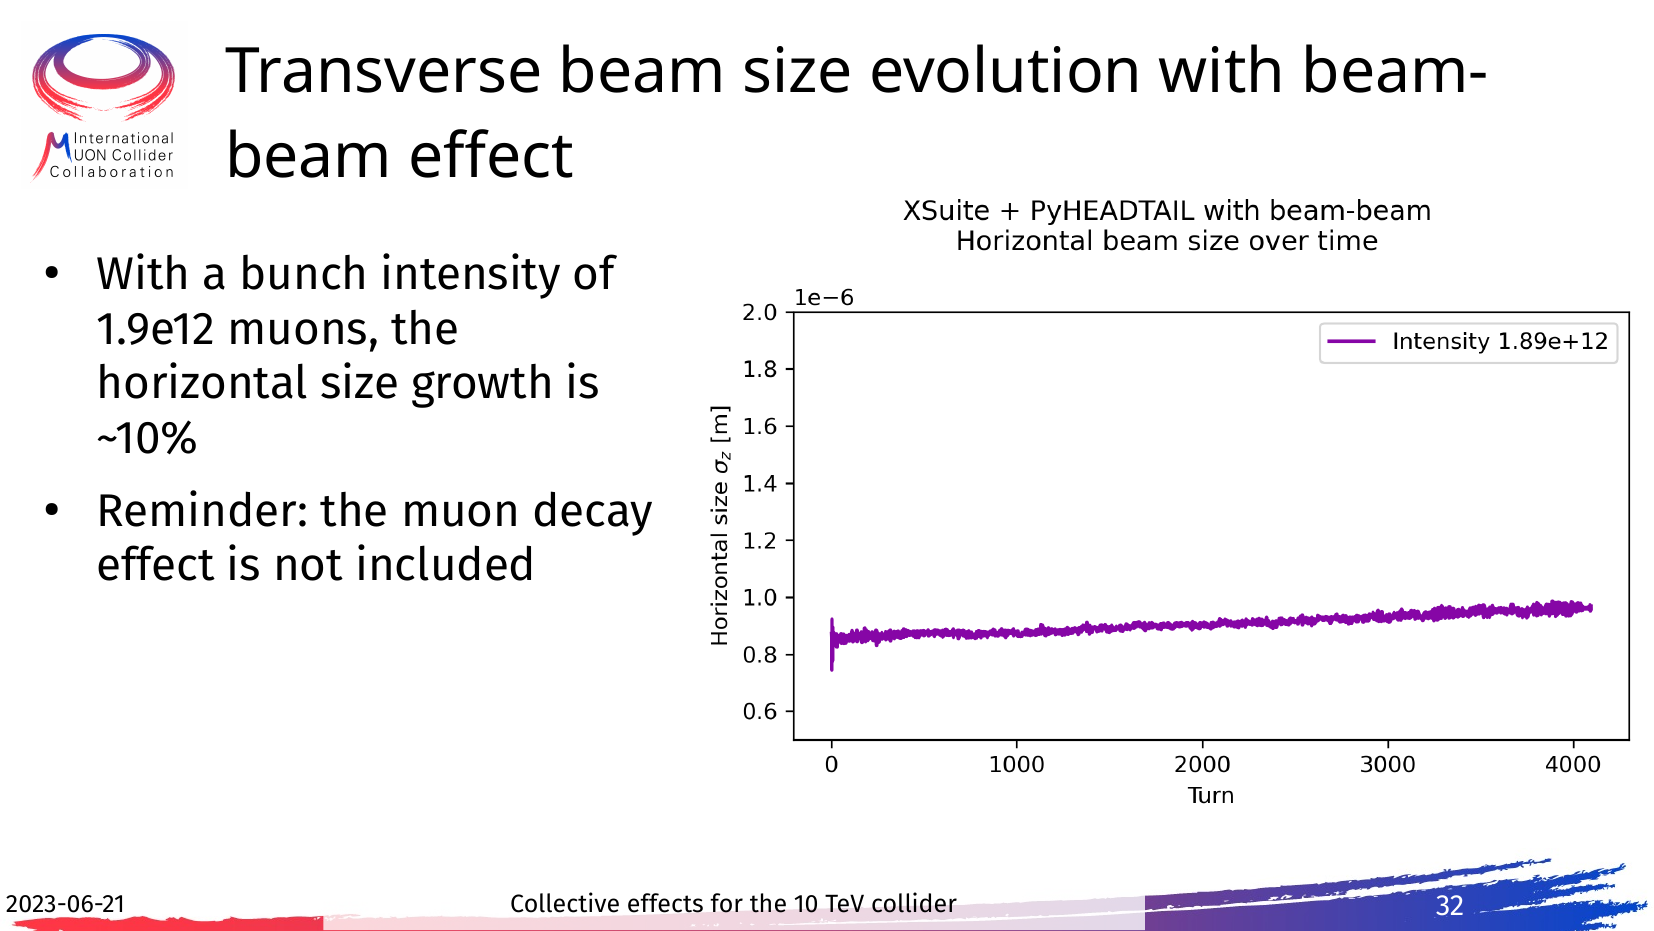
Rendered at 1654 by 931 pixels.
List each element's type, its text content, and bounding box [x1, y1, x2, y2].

title Transverse beam size evolution with beam-beam effect [225, 25, 1571, 188]
list With a bunch intensity of 1.9e12 muons, the horizontal size growth is ~10% Reminder: the muon decay effect is not included [25, 246, 682, 844]
picture [0, 848, 1654, 931]
picture [681, 186, 1653, 834]
picture [21, 21, 188, 189]
